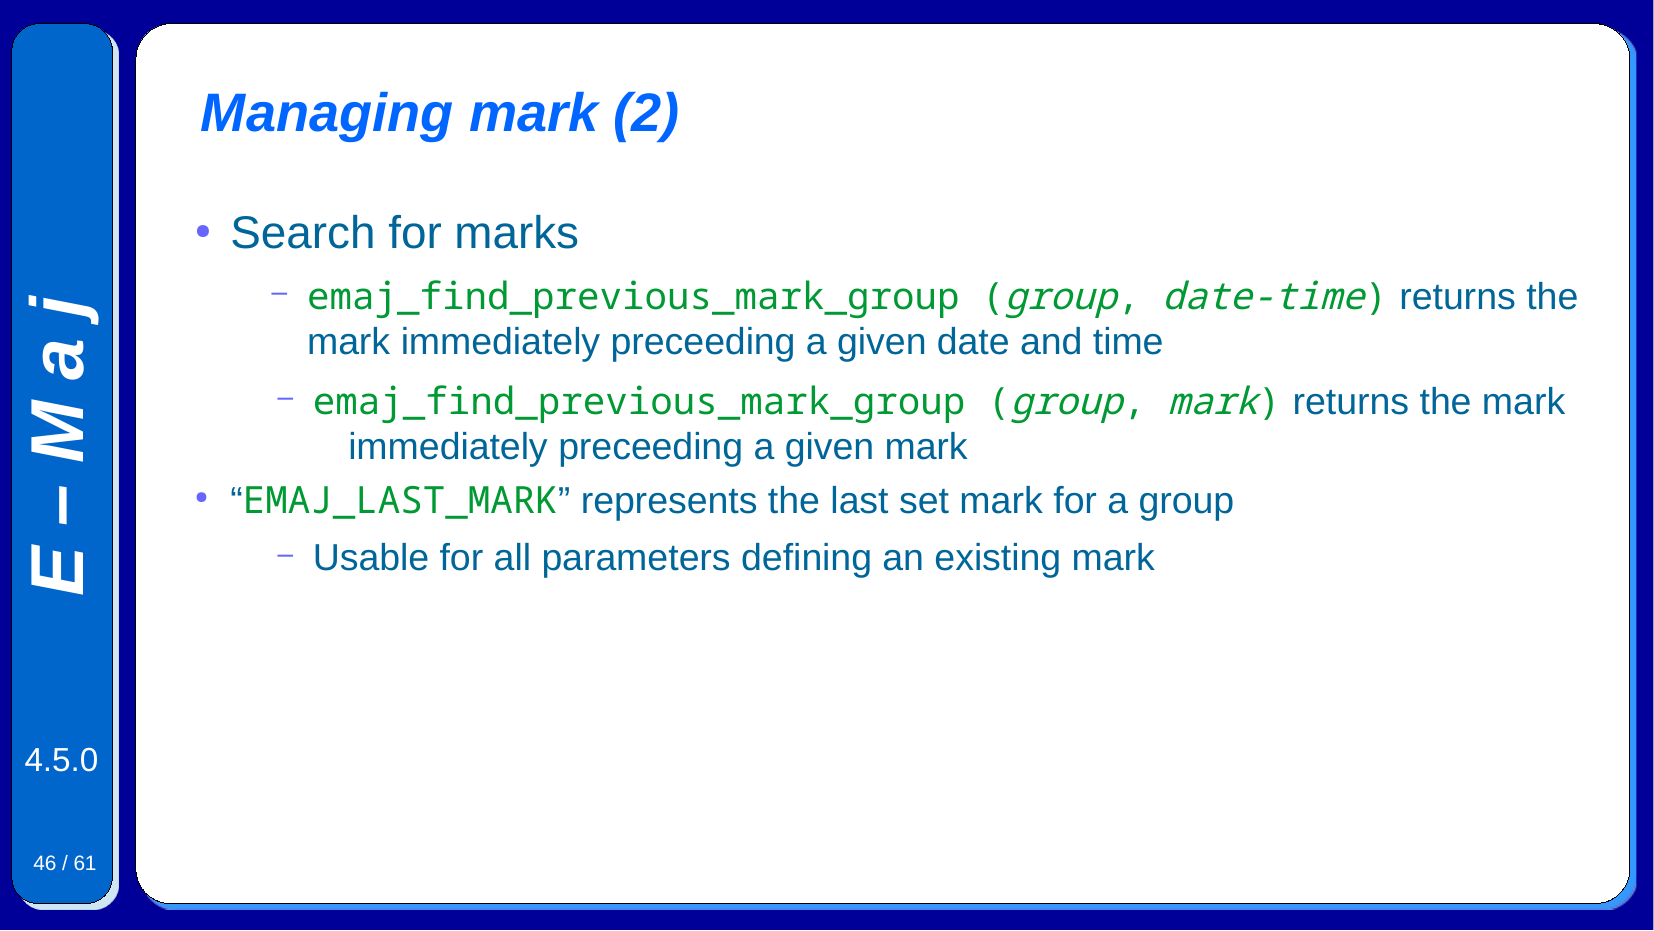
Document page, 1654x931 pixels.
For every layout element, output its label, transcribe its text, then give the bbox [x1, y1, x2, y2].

title Managing mark (2) [200, 34, 1575, 191]
list Search for marks emaj_find_previous_mark_group (group, date-time) returns the mark immediately preceeding a given date and time emaj_find_previous_mark_group (group, mark) returns the mark immediately preceeding a given mark “EMAJ_LAST_MARK” represents the last set mark for a group Usable for all parameters defining an existing mark [177, 206, 1587, 827]
